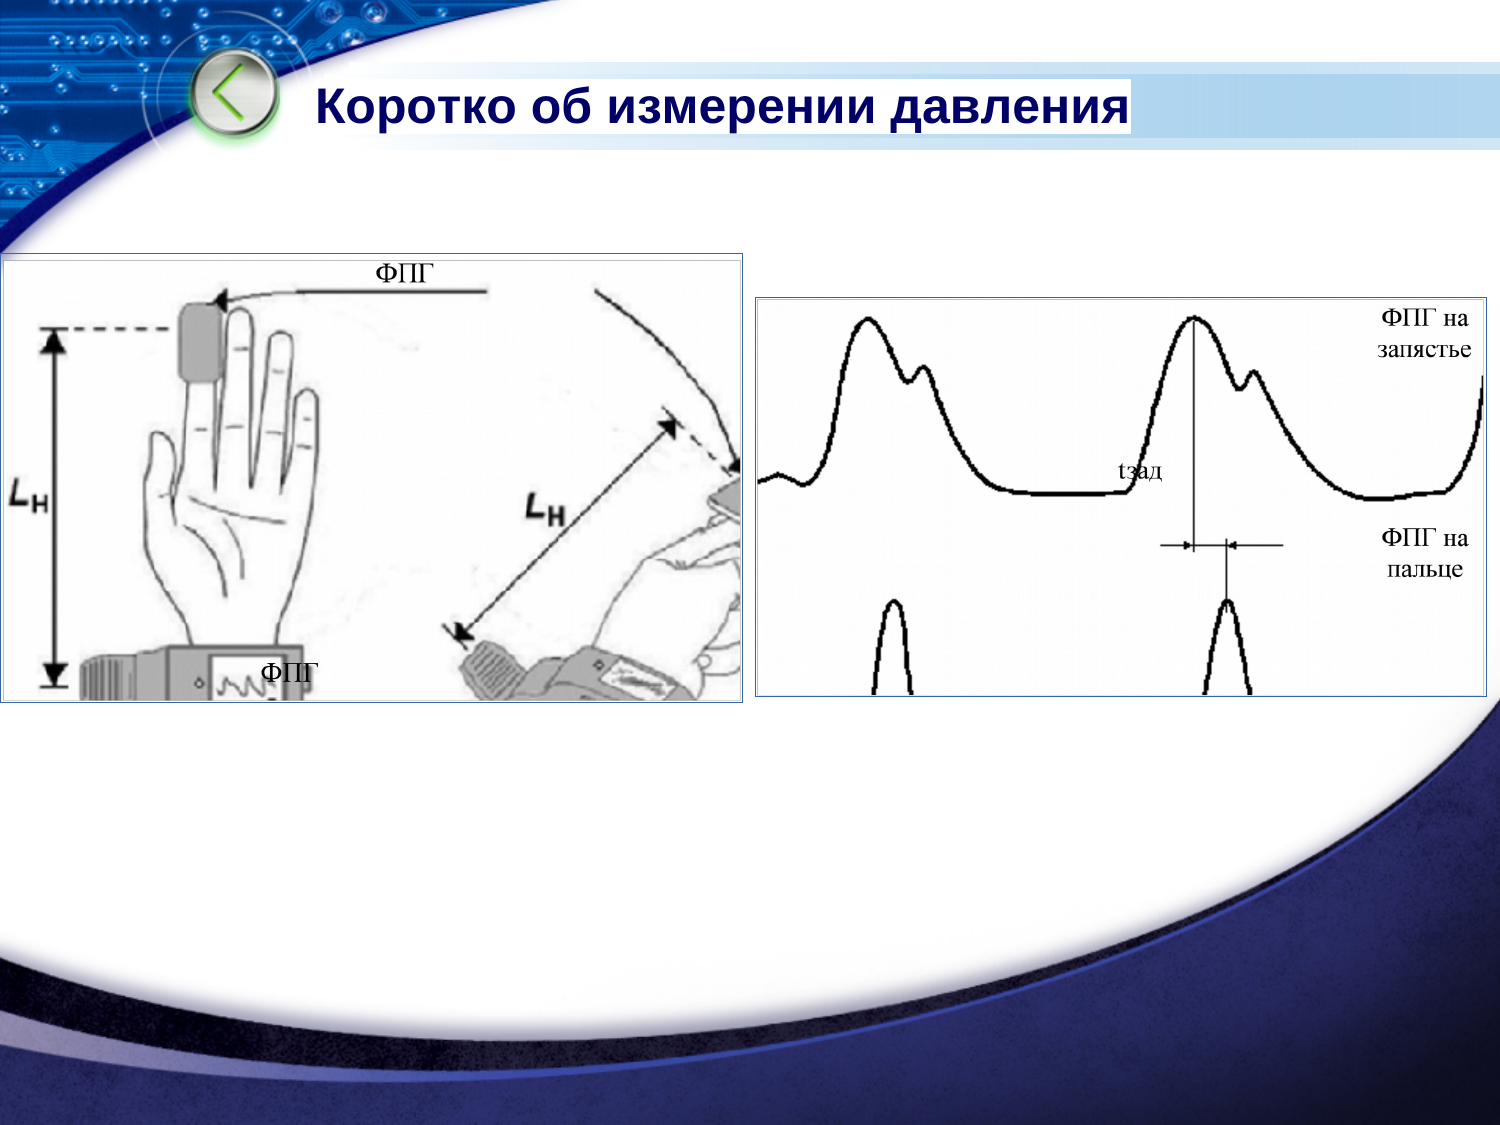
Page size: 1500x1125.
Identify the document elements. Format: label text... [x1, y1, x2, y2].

picture [0, 0, 1500, 1125]
title Коротко об измерении давления [300, 57, 1438, 150]
